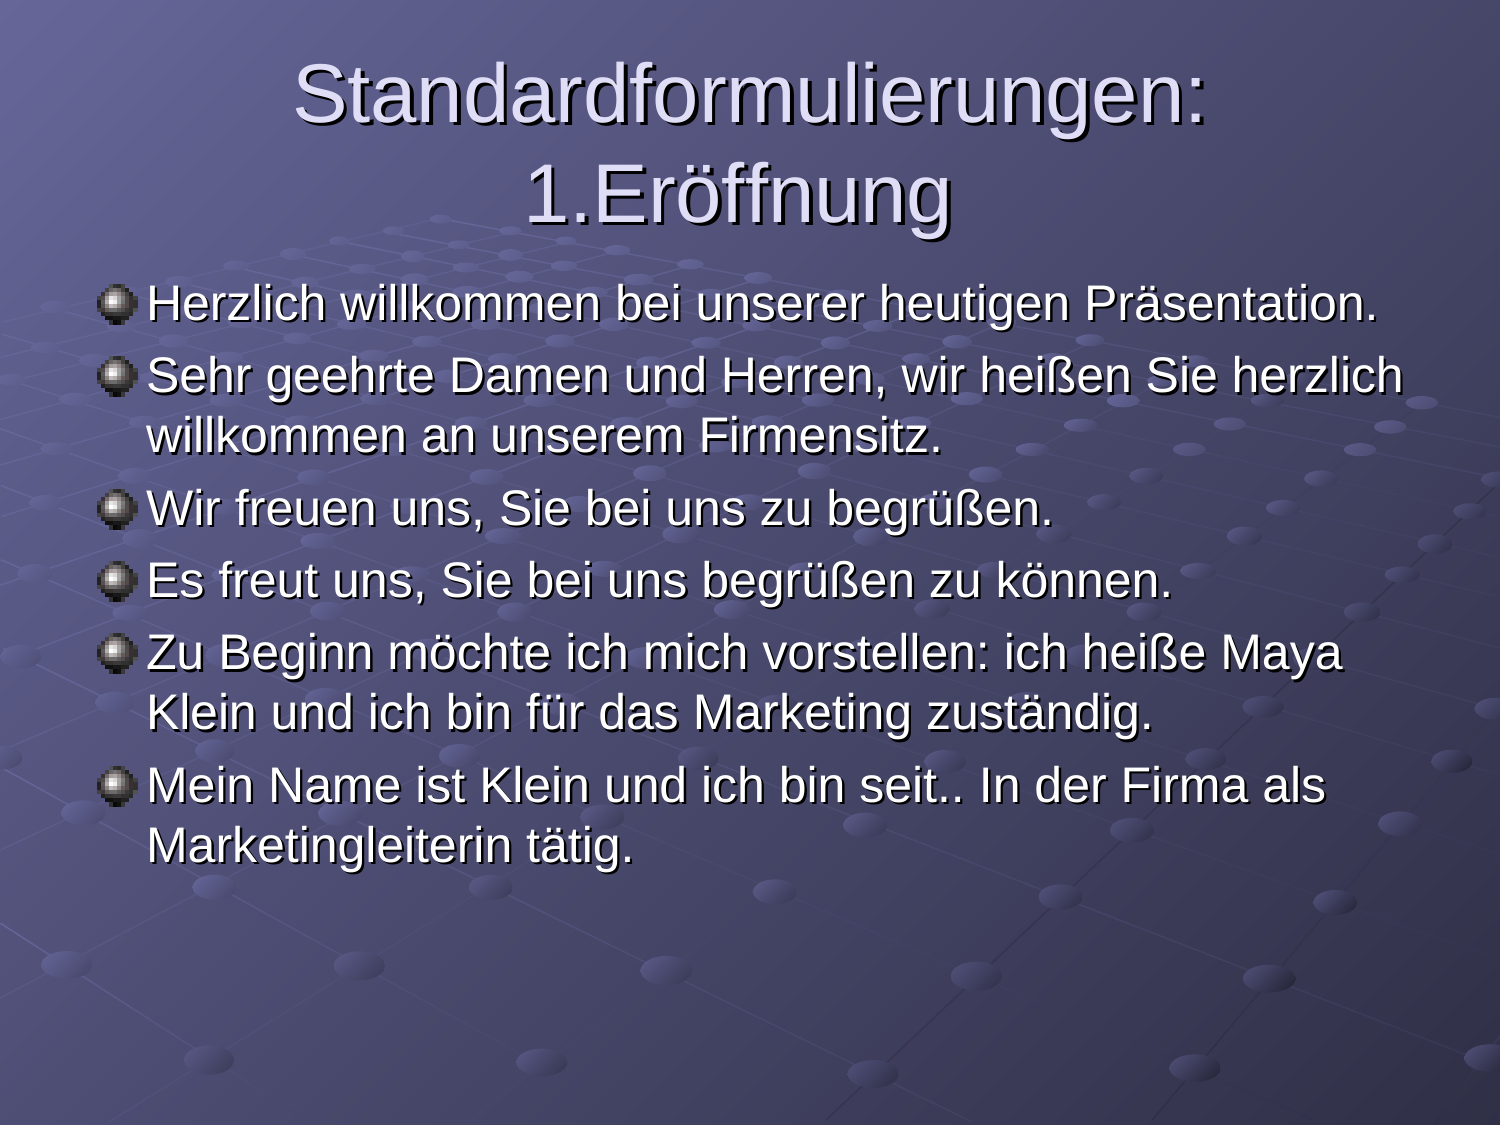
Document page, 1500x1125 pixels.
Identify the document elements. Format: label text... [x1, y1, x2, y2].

list Herzlich willkommen bei unserer heutigen Präsentation. Sehr geehrte Damen und Herren, wir heißen Sie herzlich willkommen an unserem Firmensitz. Wir freuen uns, Sie bei uns zu begrüßen. Es freut uns, Sie bei uns begrüßen zu können. Zu Beginn möchte ich mich vorstellen: ich heiße Maya Klein und ich bin für das Marketing zuständig. Mein Name ist Klein und ich bin seit.. In der Firma als Marketingleiterin tätig. [75, 262, 1426, 1007]
title Standardformulierungen: 1.Eröffnung [75, 31, 1426, 247]
